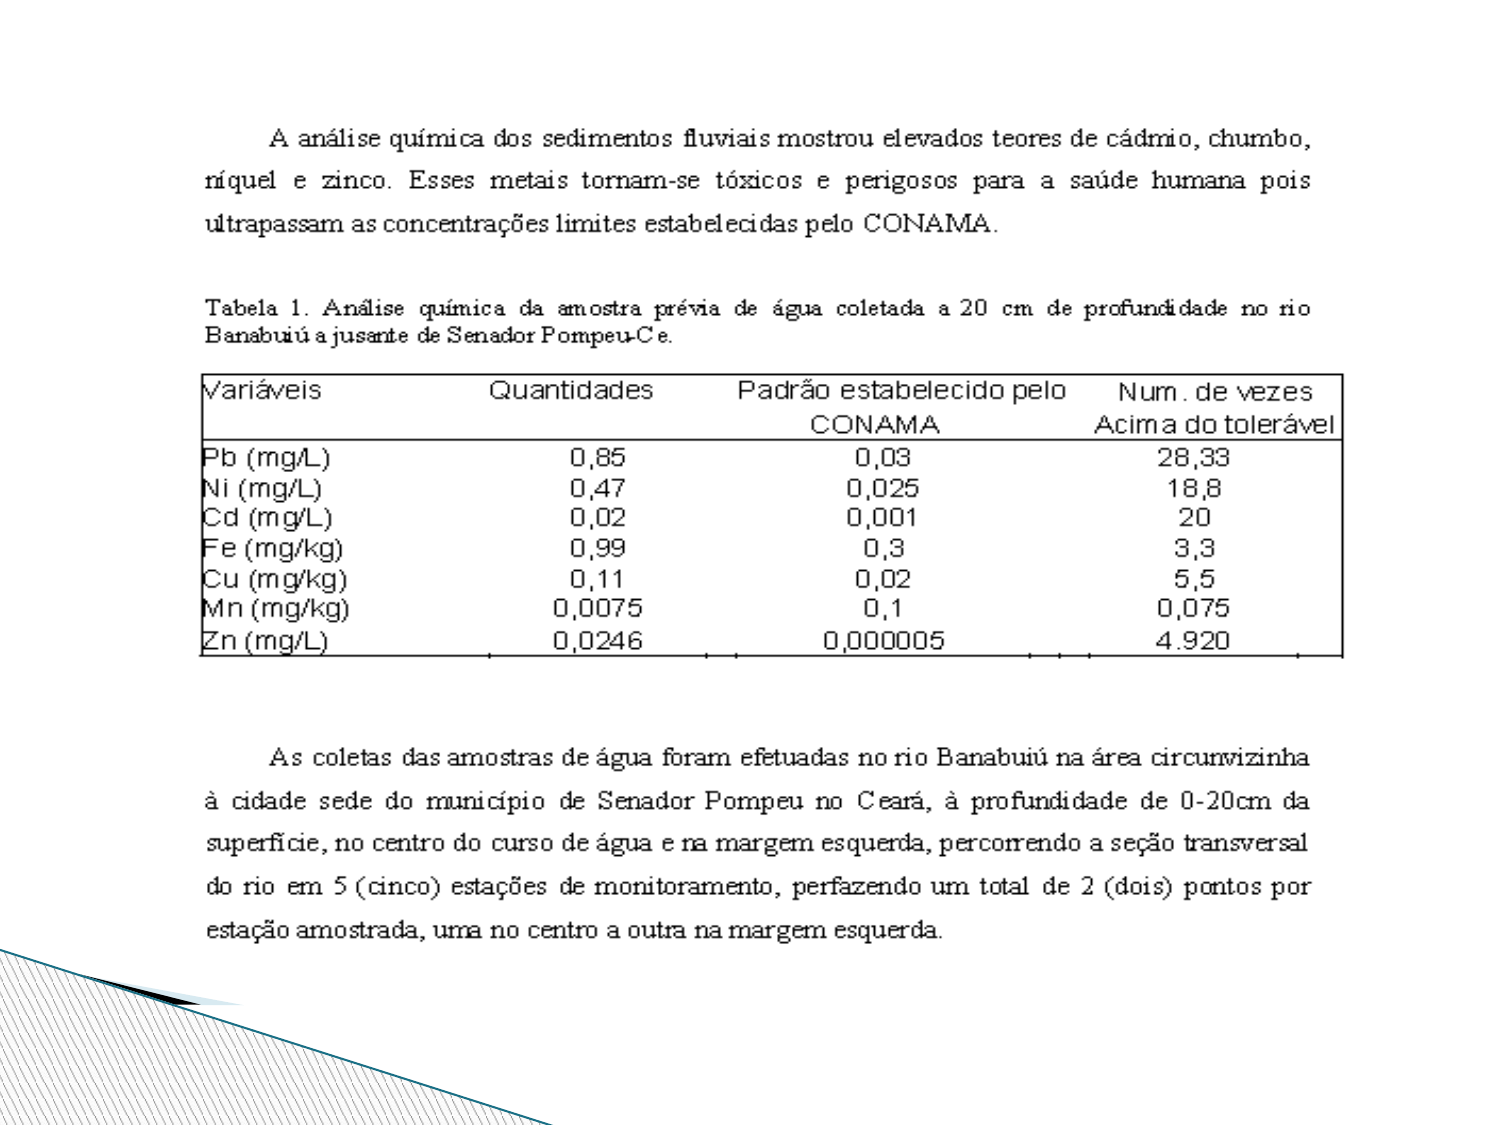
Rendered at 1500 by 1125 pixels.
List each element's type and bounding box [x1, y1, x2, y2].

picture [0, 952, 543, 1125]
title [0, 45, 1350, 233]
picture [72, 118, 1425, 953]
